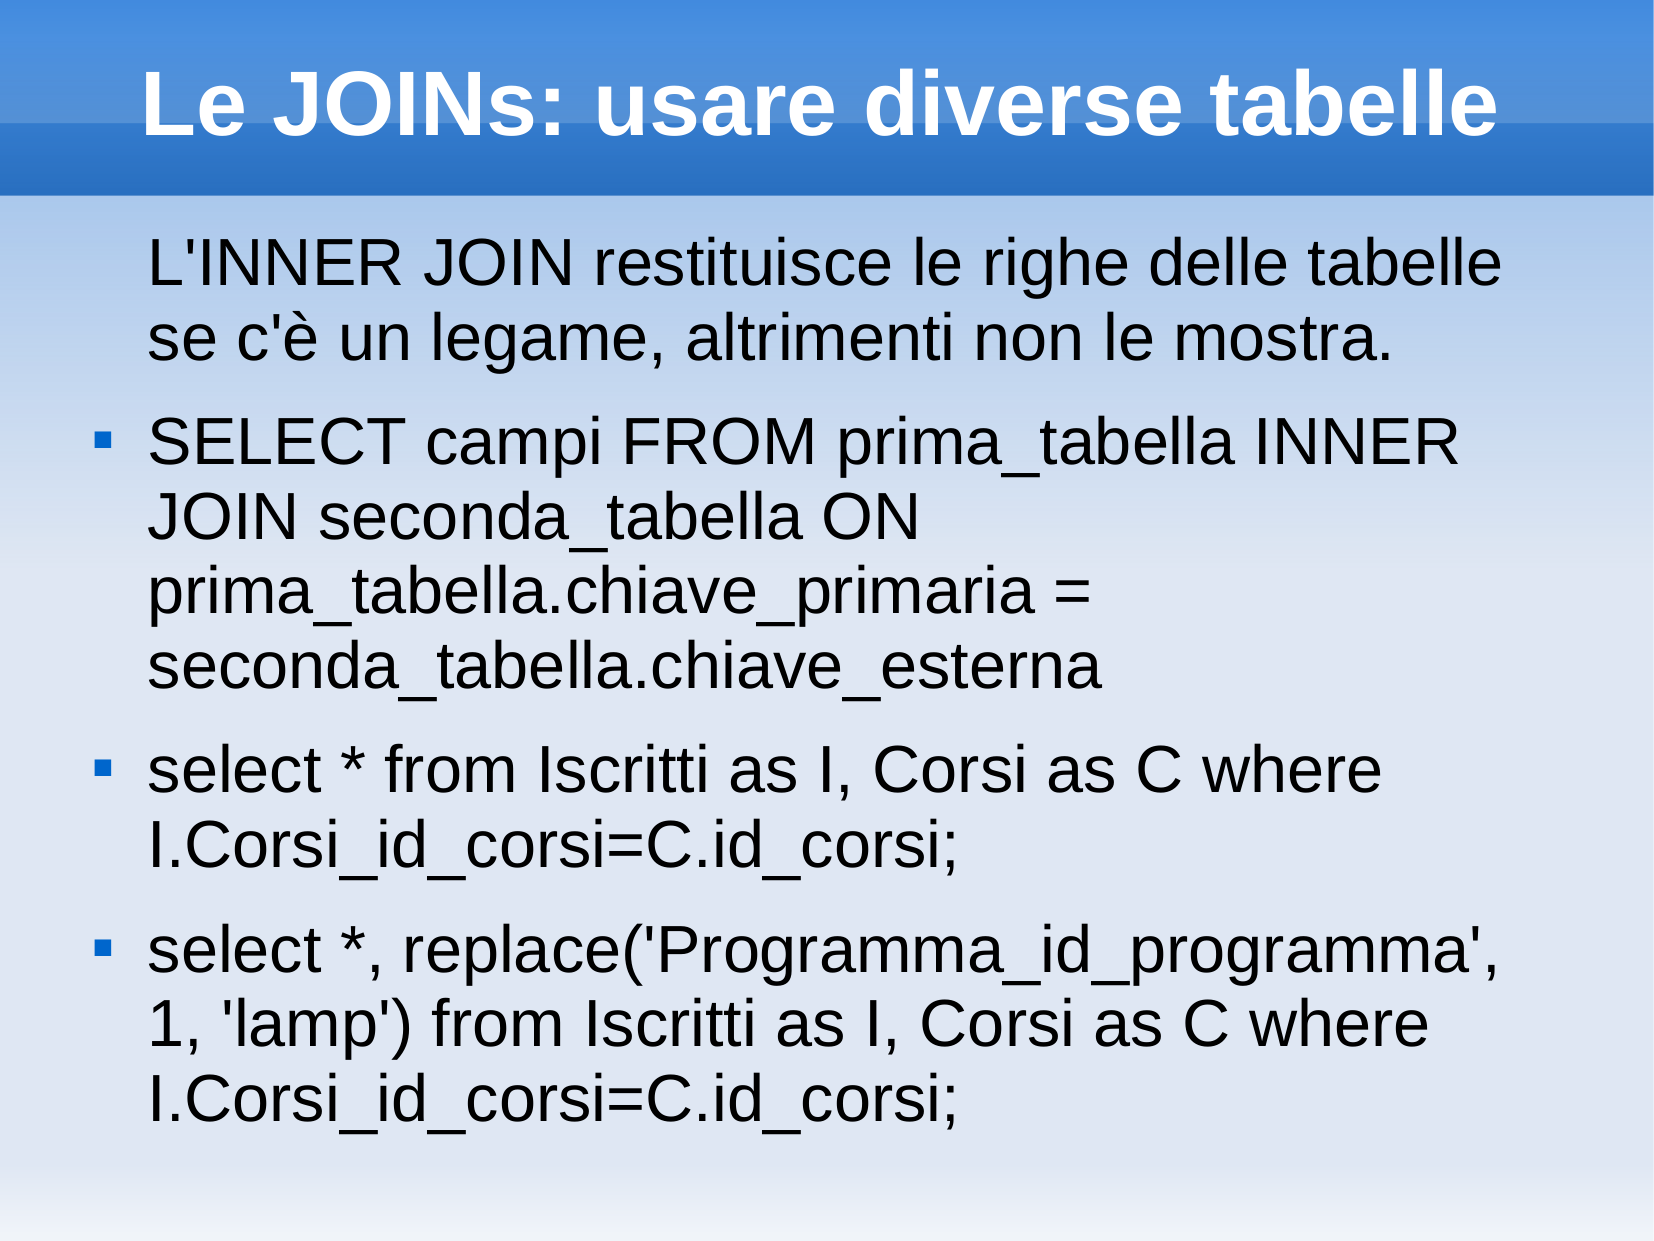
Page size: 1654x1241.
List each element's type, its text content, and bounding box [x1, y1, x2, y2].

list L'INNER JOIN restituisce le righe delle tabelle se c'è un legame, altrimenti non le mostra. SELECT campi FROM prima_tabella INNER JOIN seconda_tabella ON prima_tabella.chiave_primaria = seconda_tabella.chiave_esterna select * from Iscritti as I, Corsi as C where I.Corsi_id_corsi=C.id_corsi; select *, replace('Programma_id_programma', 1, 'lamp') from Iscritti as I, Corsi as C where I.Corsi_id_corsi=C.id_corsi; [76, 224, 1565, 1241]
title Le JOINs: usare diverse tabelle [76, 7, 1565, 200]
picture [0, 0, 1654, 1241]
